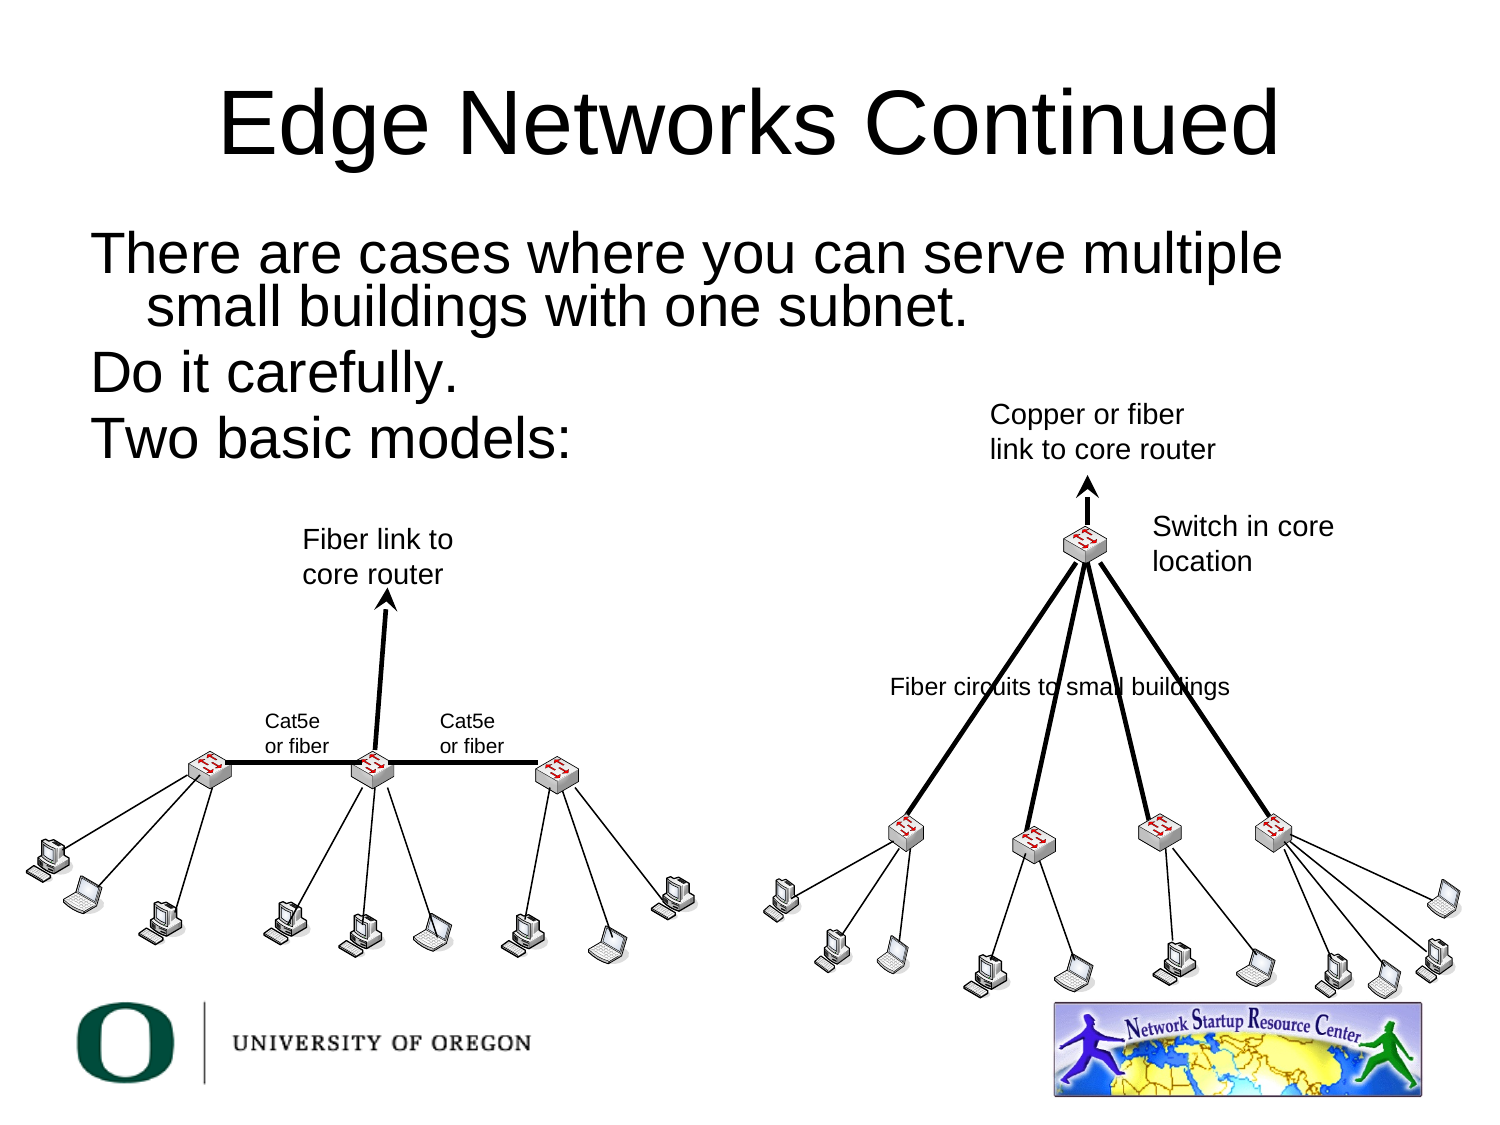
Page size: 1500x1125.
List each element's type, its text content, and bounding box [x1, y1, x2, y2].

chart [1426, 878, 1463, 920]
chart [1367, 958, 1404, 1000]
list There are cases where you can serve multiple small buildings with one subnet. Do it carefully. Two basic models: [75, 224, 1426, 501]
text_box Fiber circuits to small buildings [874, 662, 1276, 708]
chart [813, 927, 854, 975]
chart [137, 900, 187, 947]
chart [337, 912, 387, 959]
chart [412, 912, 455, 953]
text_box Copper or fiber link to core router [974, 387, 1238, 473]
chart [262, 900, 312, 947]
chart [1137, 812, 1183, 863]
chart [1235, 947, 1278, 988]
chart [187, 750, 233, 800]
text_box Switch in core location [1137, 499, 1351, 586]
chart [24, 837, 105, 915]
chart [762, 877, 803, 924]
chart [1053, 953, 1096, 993]
chart [500, 912, 550, 959]
chart [1314, 951, 1356, 1000]
chart [887, 812, 925, 863]
picture [62, 998, 546, 1088]
chart [587, 924, 630, 965]
text_box [1062, 525, 1108, 601]
chart [1414, 937, 1457, 985]
chart [534, 755, 580, 805]
chart [1254, 812, 1293, 864]
picture [1050, 999, 1426, 1100]
chart [962, 953, 1012, 1000]
text_box Cat5e or fiber [249, 699, 351, 766]
text_box [1080, 571, 1094, 601]
title Edge Networks Continued [75, 45, 1426, 201]
text_box Fiber link to core router [287, 512, 513, 598]
chart [1151, 940, 1201, 987]
chart [1011, 825, 1057, 875]
chart [876, 934, 911, 975]
chart [650, 875, 700, 922]
text_box Cat5e or fiber [424, 699, 526, 766]
chart [350, 750, 396, 800]
